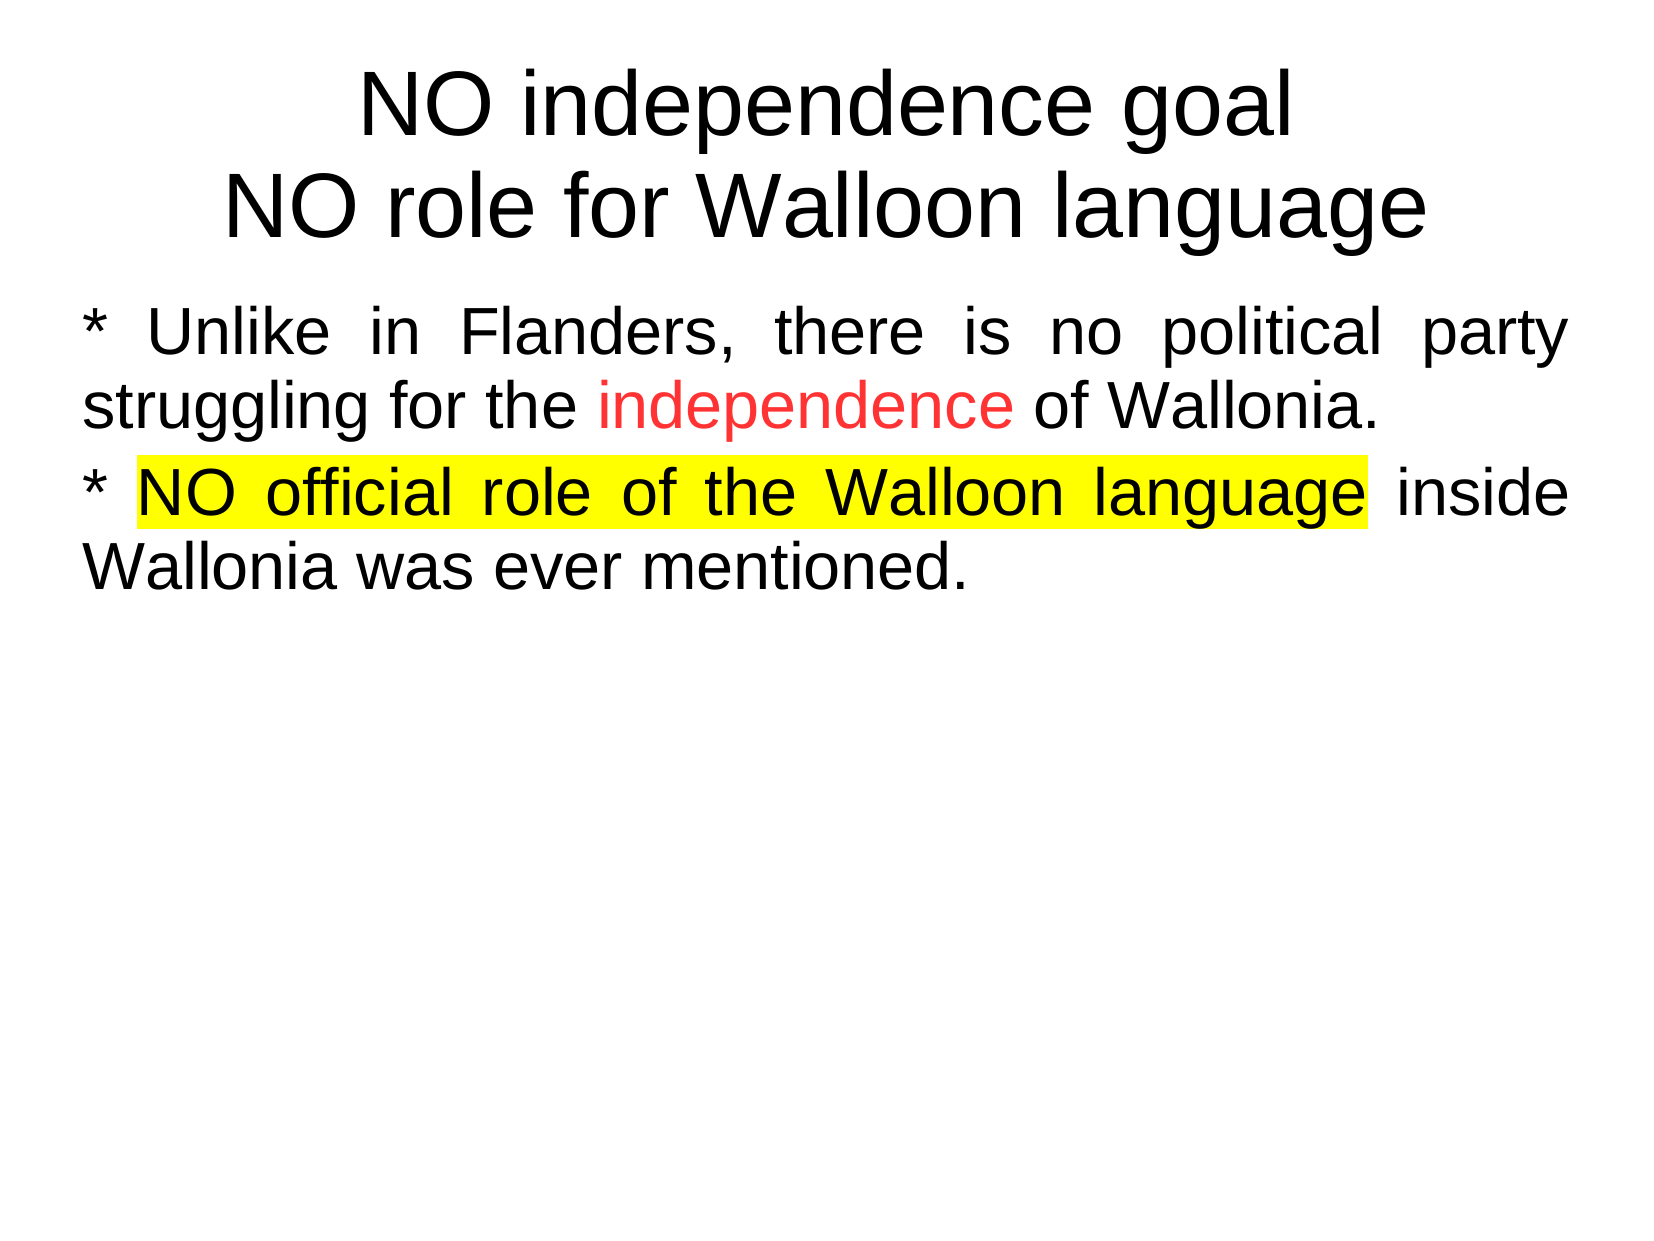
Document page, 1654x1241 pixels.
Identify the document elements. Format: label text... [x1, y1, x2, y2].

title NO independence goal NO role for Walloon language [82, 49, 1571, 257]
list * Unlike in Flanders, there is no political party struggling for the independence of Wallonia. * NO official role of the Walloon language inside Wallonia was ever mentioned. [82, 290, 1571, 1010]
